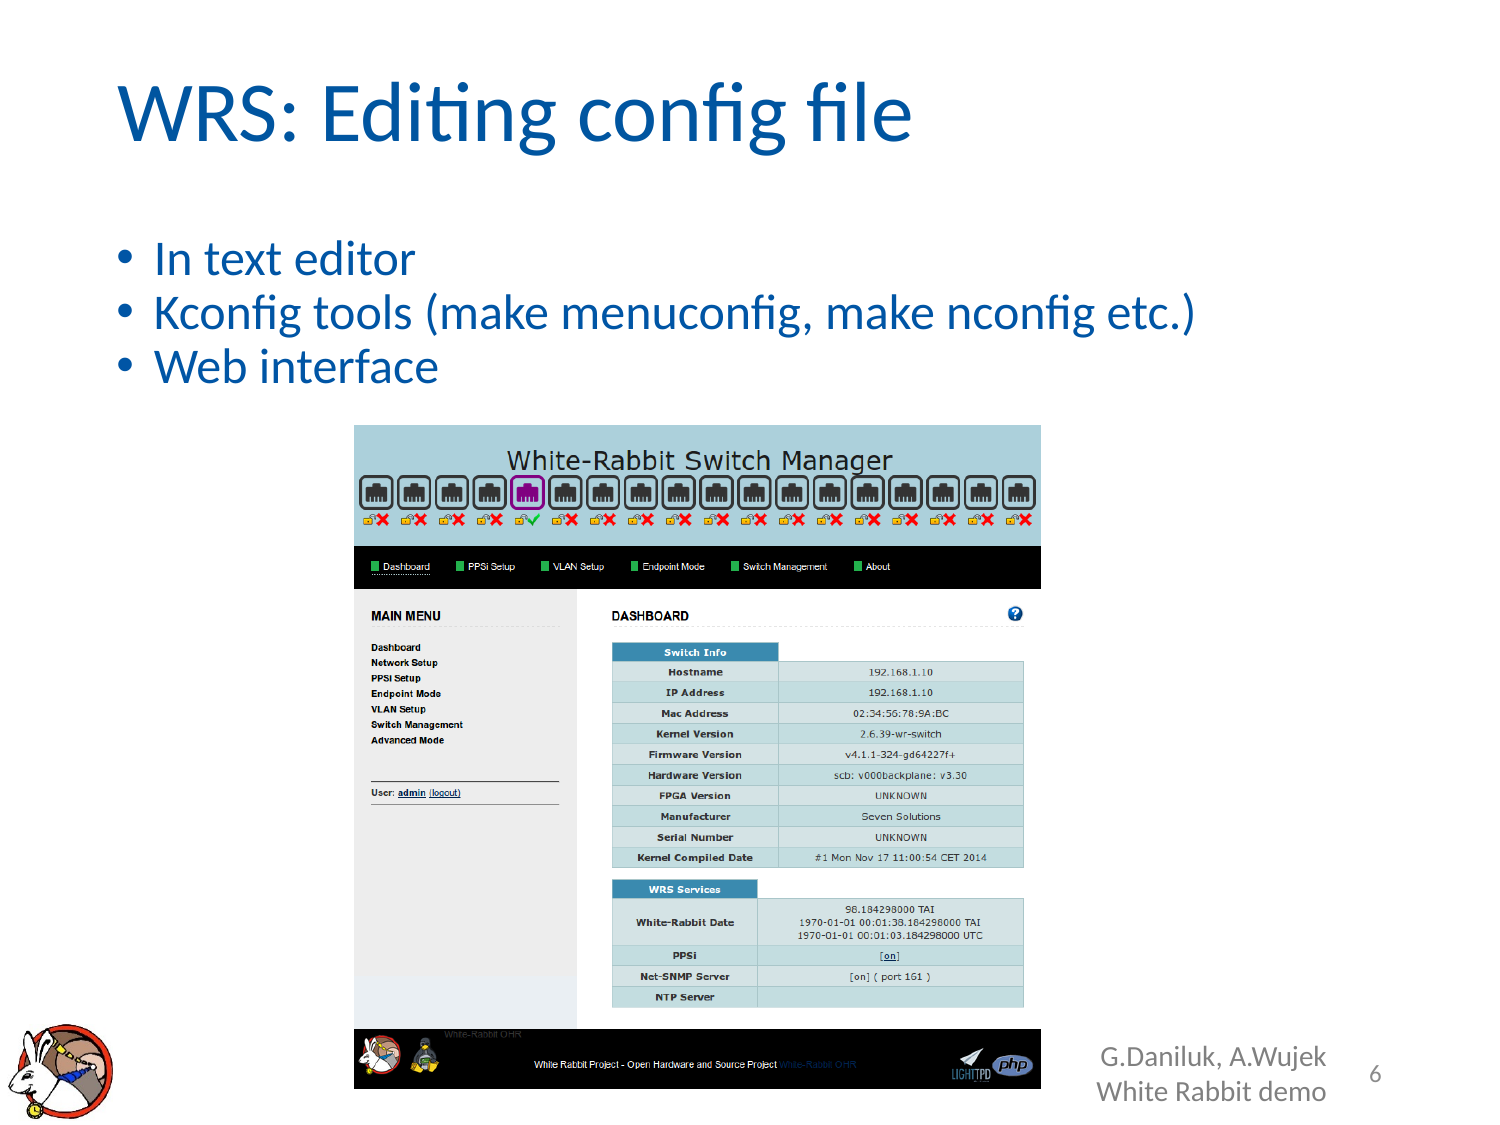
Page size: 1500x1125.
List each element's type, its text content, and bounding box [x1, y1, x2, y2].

picture [345, 418, 1051, 1093]
text_box WRS: Editing config file [103, 59, 1397, 169]
picture [7, 1024, 113, 1121]
text_box In text editor Kconfig tools (make menuconfig, make nconfig etc.) Web interface [101, 224, 1396, 721]
